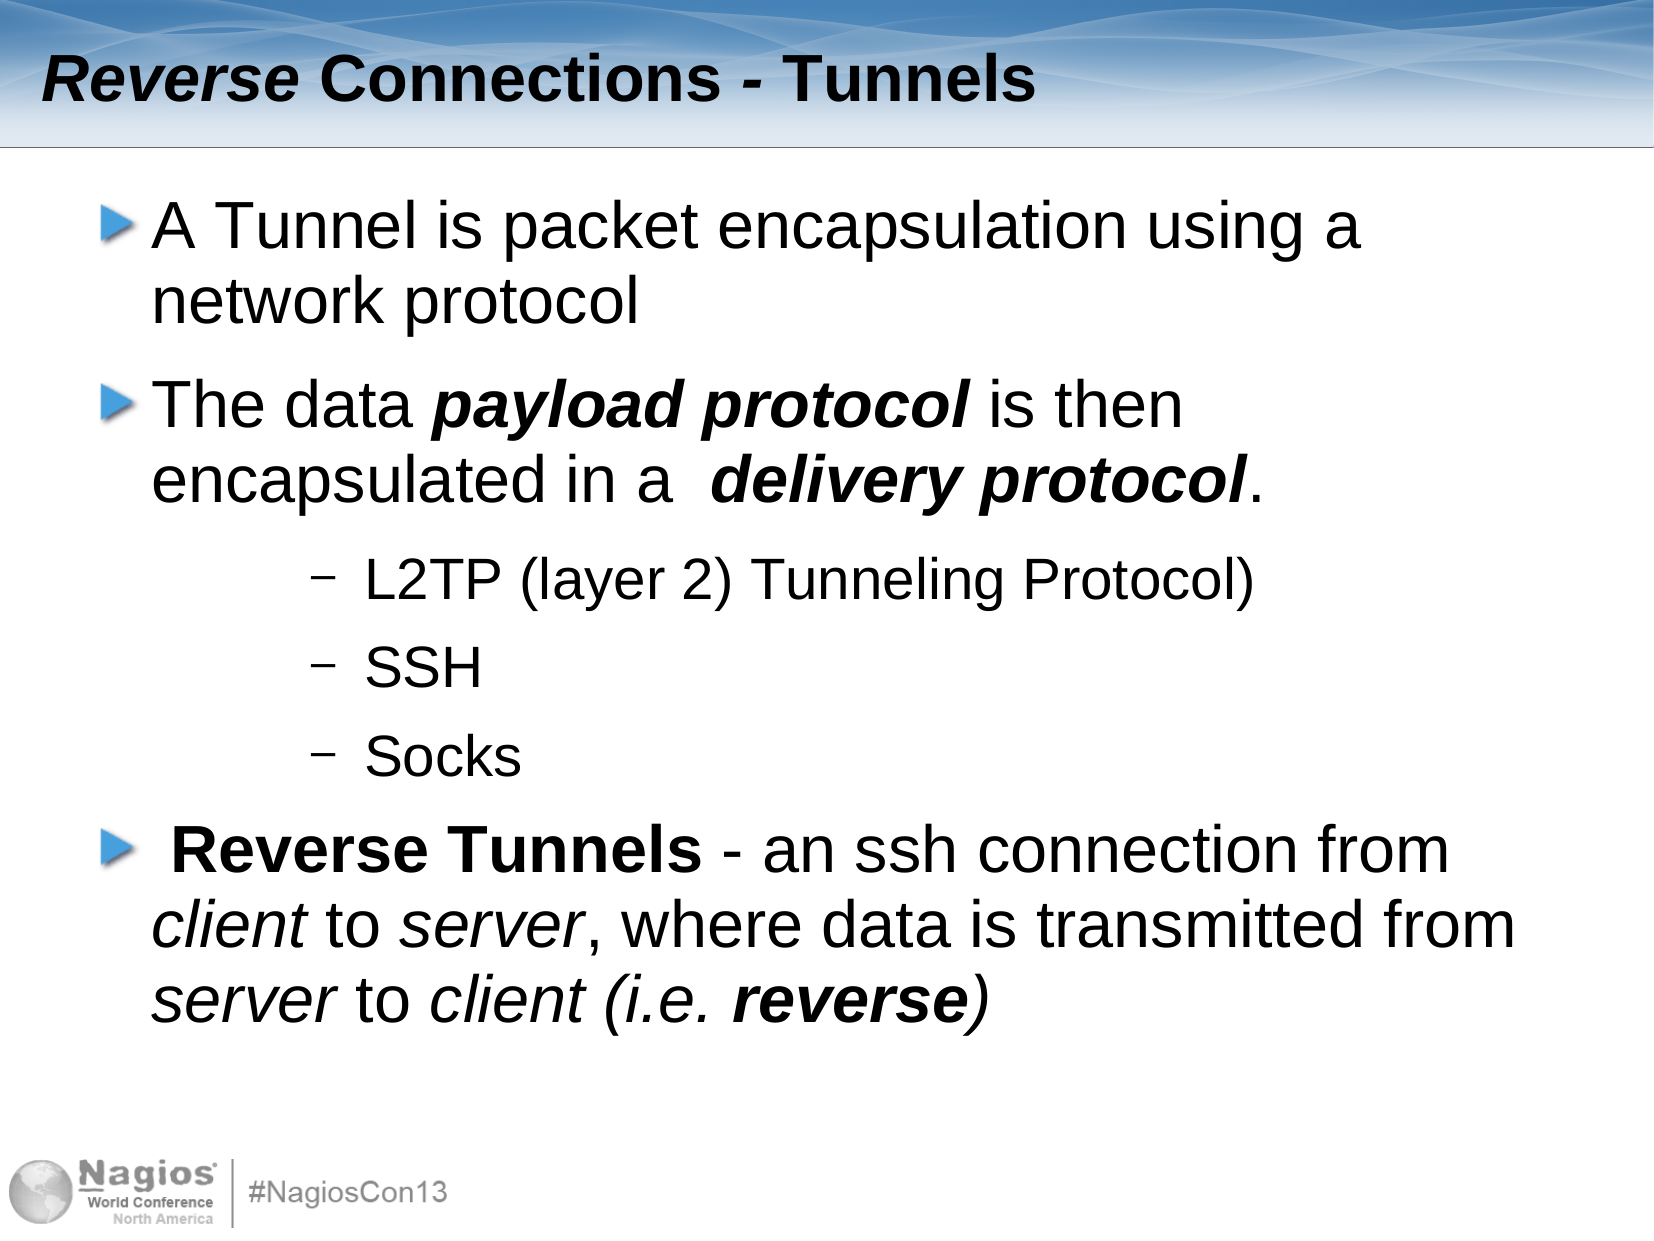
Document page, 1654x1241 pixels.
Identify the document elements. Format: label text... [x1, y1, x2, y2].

picture [9, 1159, 453, 1228]
title Reverse Connections - Tunnels [41, 29, 1248, 127]
picture [0, 0, 1654, 147]
list A Tunnel is packet encapsulation using a network protocol The data payload protocol is then encapsulated in a delivery protocol. L2TP (layer 2) Tunneling Protocol) SSH Socks Reverse Tunnels - an ssh connection from client to server, where data is transmitted from server to client (i.e. reverse) [80, 188, 1569, 1037]
